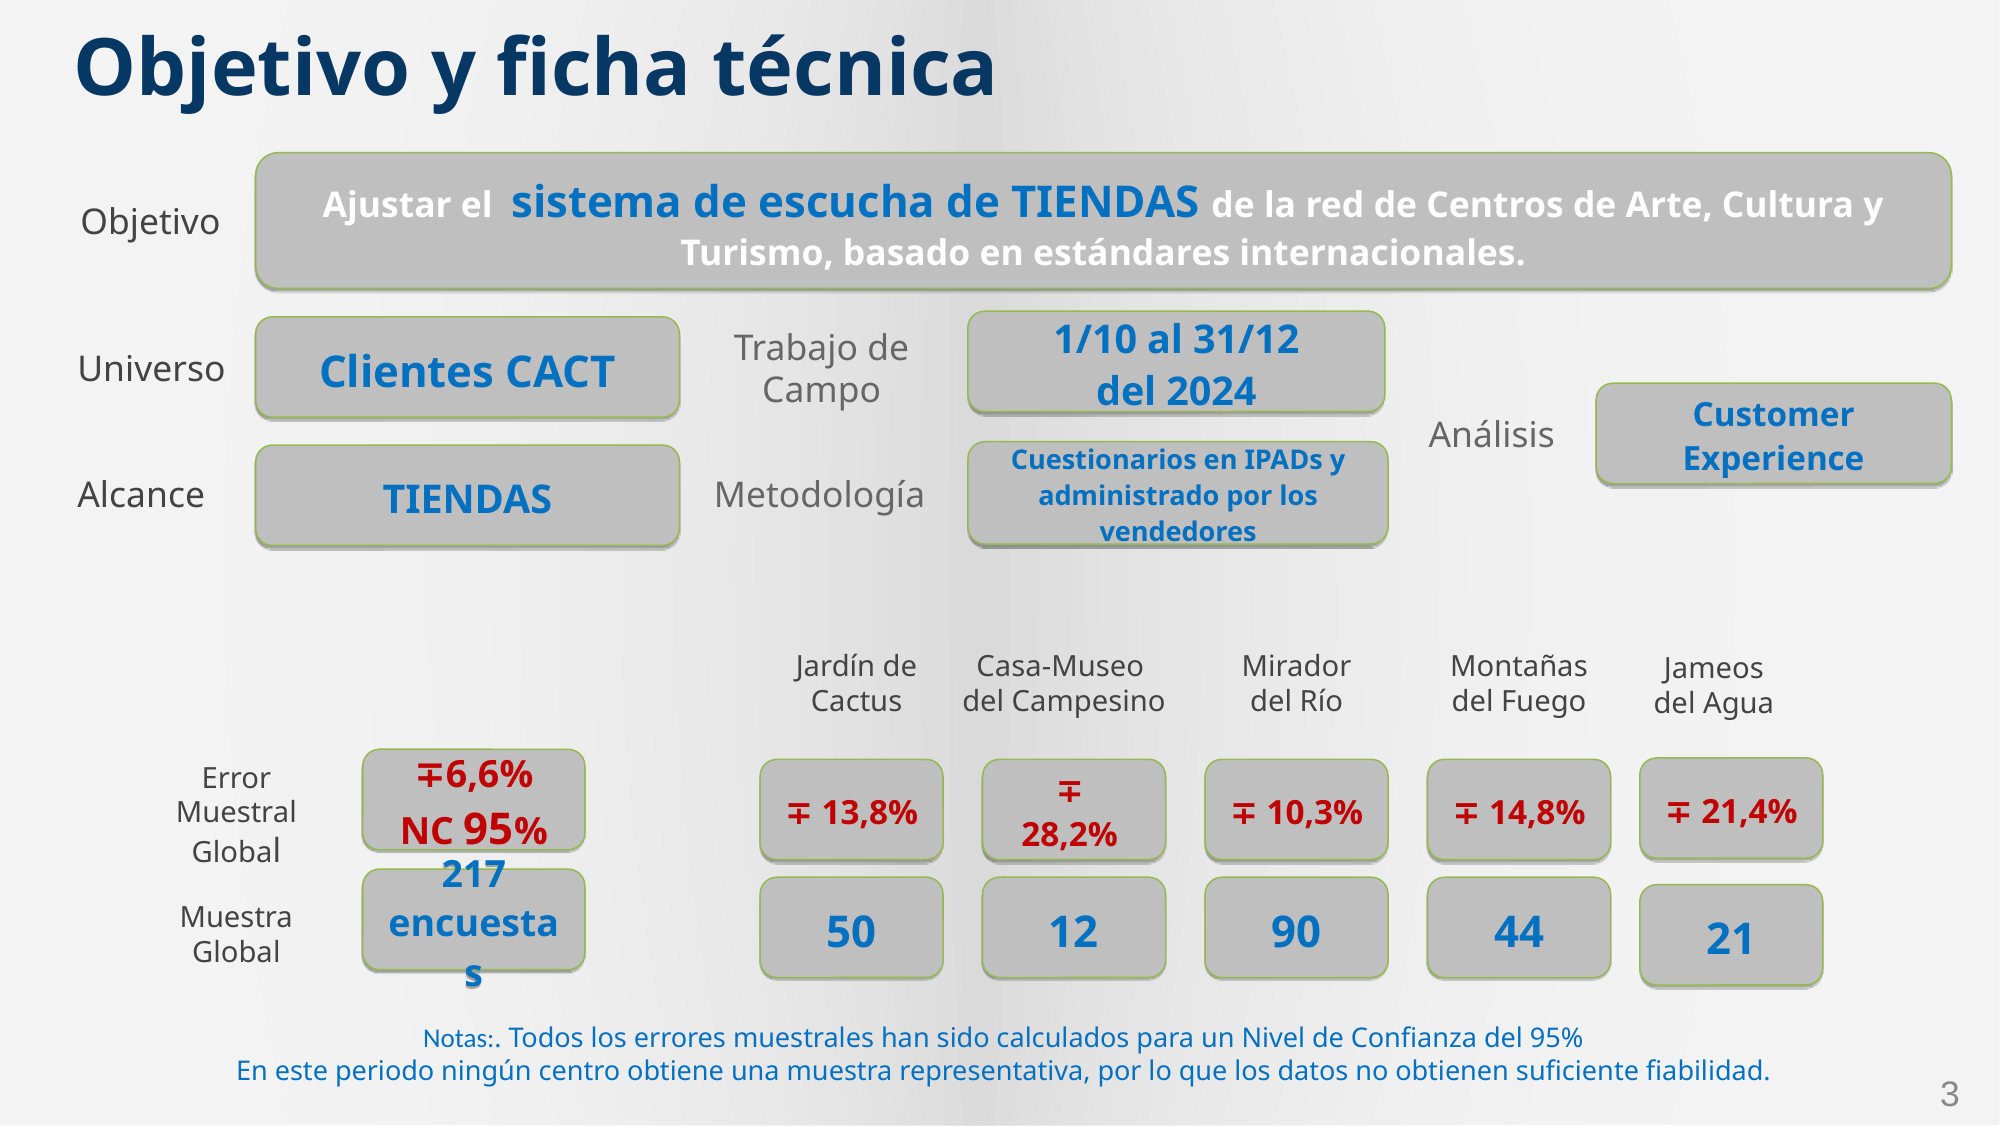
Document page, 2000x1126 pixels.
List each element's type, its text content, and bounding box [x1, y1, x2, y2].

text_box Universo [47, 336, 255, 398]
text_box Jardín de Cactus [745, 629, 943, 736]
text_box Objetivo [46, 190, 255, 251]
text_box Análisis [1387, 402, 1596, 464]
text_box Alcance [36, 462, 255, 524]
text_box Ajustar el sistema de escucha de TIENDAS de la red de Centros de Arte, Cultura y Turismo, basado en estándares internacionales. [255, 152, 1952, 289]
text_box 12 [982, 877, 1166, 978]
text_box Notas:. Todos los errores muestrales han sido calculados para un Nivel de Confianza del 95% En este periodo ningún centro obtiene una muestra representativa, por lo que los datos no obtienen suficiente fiabilidad. [54, 1011, 1952, 1114]
text_box Casa-Museo del Campesino [943, 629, 1185, 736]
text_box 50 [760, 877, 944, 978]
text_box 1/10 al 31/12 del 2024 [967, 311, 1385, 412]
text_box Cuestionarios en IPADs y administrado por los vendedores [967, 441, 1389, 545]
text_box Muestra Global [121, 888, 352, 978]
text_box Jameos del Agua [1622, 631, 1806, 738]
text_box Mirador del Río [1205, 629, 1389, 736]
text_box ∓ 13,8% [760, 759, 944, 860]
text_box ∓6,6% NC 95% [362, 749, 585, 850]
text_box ∓ 28,2% [982, 759, 1166, 860]
title Objetivo y ficha técnica [55, 2, 1934, 126]
text_box Error Muestral Global [123, 749, 350, 879]
text_box ∓ 10,3% [1205, 759, 1389, 860]
text_box ∓ 21,4% [1639, 757, 1823, 859]
text_box 44 [1427, 877, 1611, 978]
text_box Metodología [682, 462, 967, 524]
text_box TIENDAS [255, 445, 680, 546]
text_box Trabajo de Campo [679, 315, 964, 419]
slide_number 3 [1609, 1062, 1960, 1122]
text_box 90 [1205, 877, 1389, 978]
text_box ∓ 14,8% [1427, 759, 1611, 860]
text_box Customer Experience [1596, 383, 1952, 484]
text_box 217 encuestas [362, 869, 585, 970]
text_box 21 [1639, 884, 1823, 986]
text_box Clientes CACT [255, 316, 679, 418]
text_box Montañas del Fuego [1427, 629, 1611, 736]
